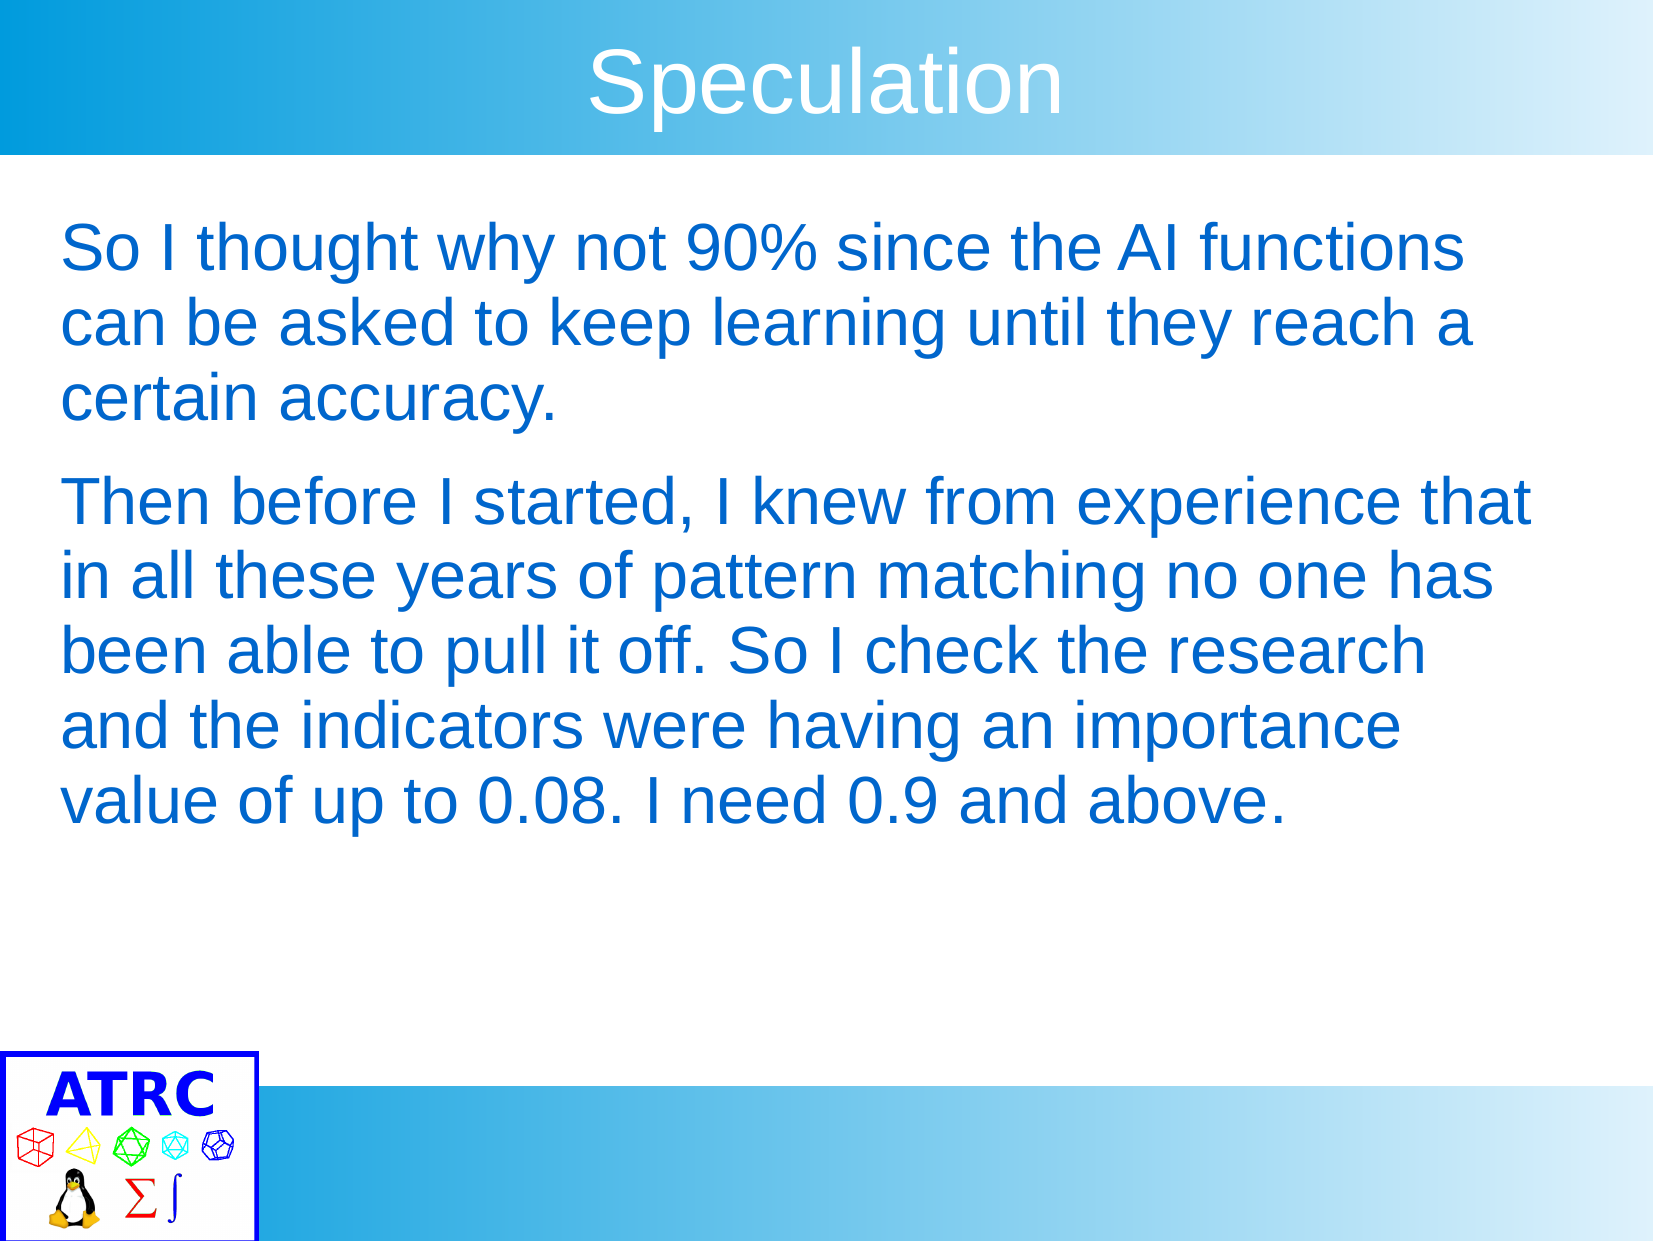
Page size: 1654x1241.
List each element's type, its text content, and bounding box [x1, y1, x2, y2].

title Speculation [82, 30, 1571, 135]
picture [0, 1051, 259, 1241]
list So I thought why not 90% since the AI functions can be asked to keep learning until they reach a certain accuracy. Then before I started, I knew from experience that in all these years of pattern matching no one has been able to pull it off. So I check the research and the indicators were having an importance value of up to 0.08. I need 0.9 and above. [60, 210, 1549, 930]
